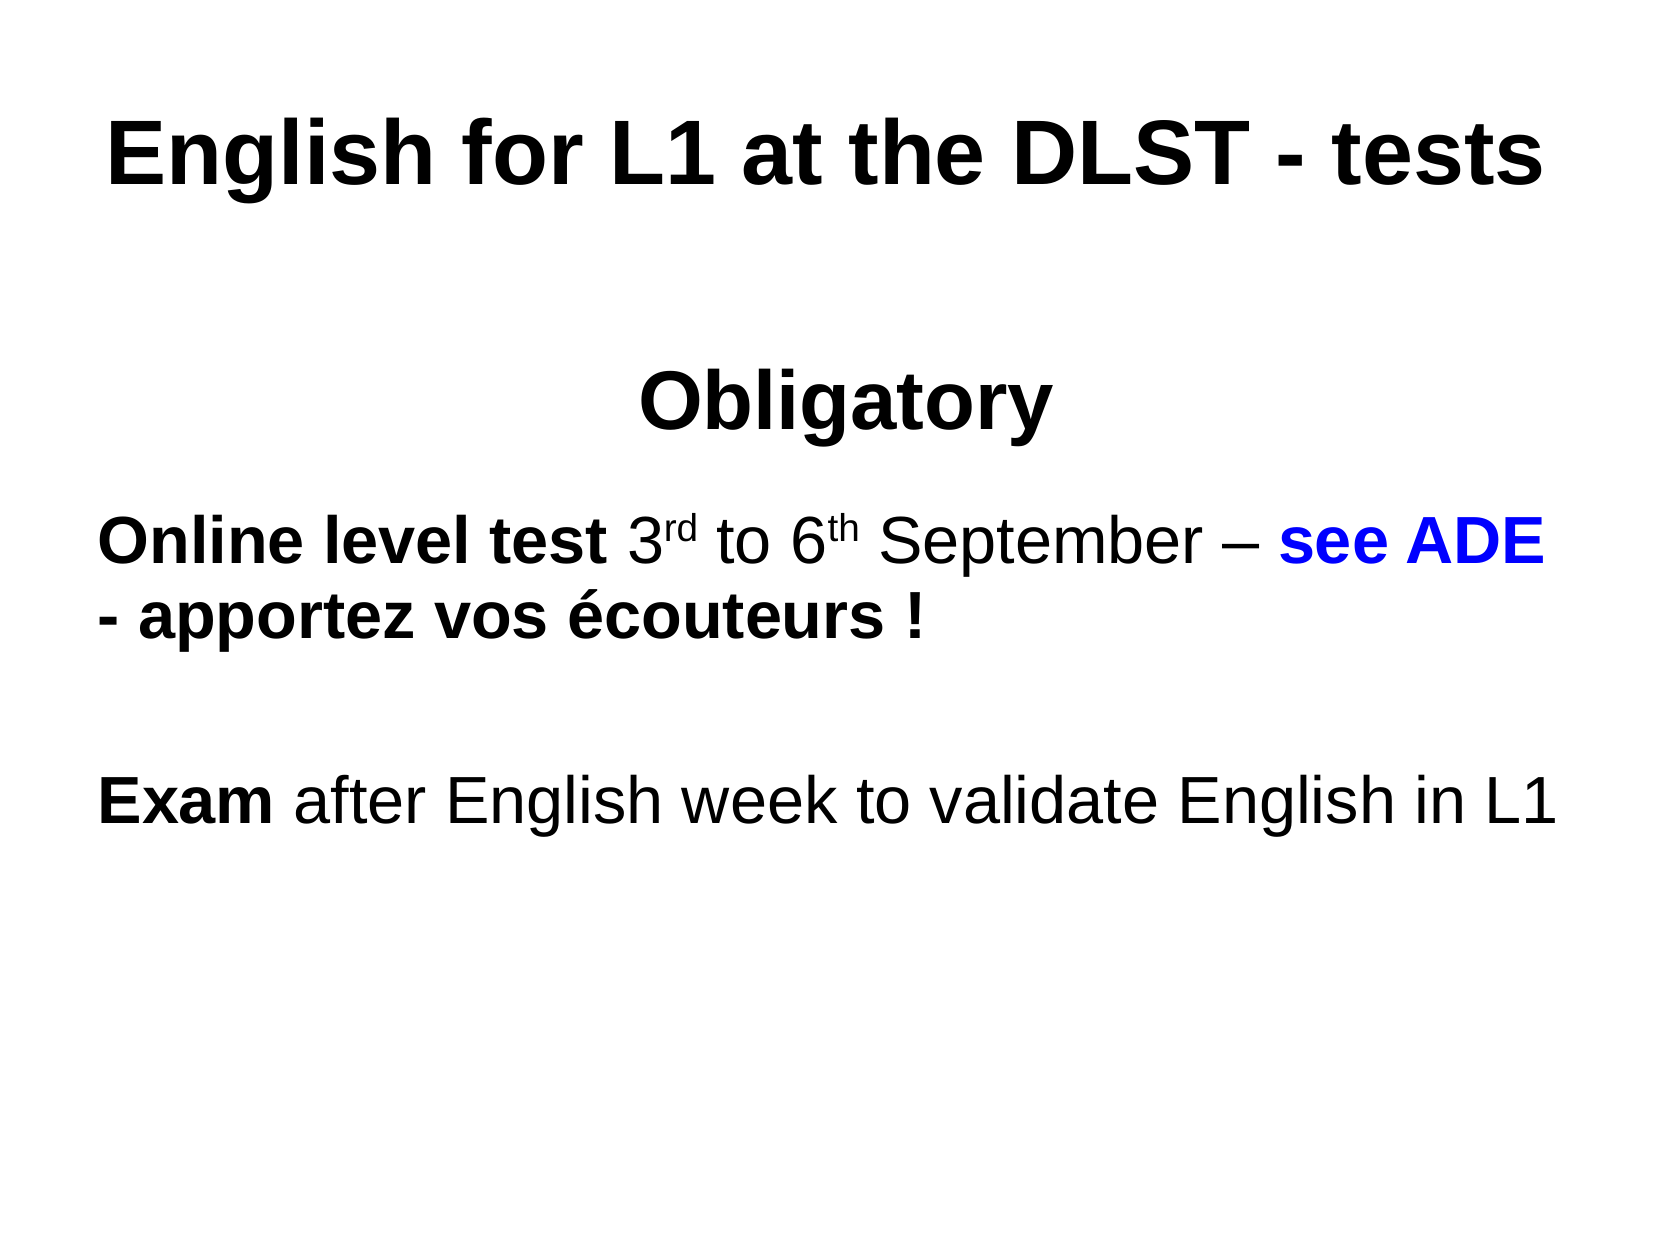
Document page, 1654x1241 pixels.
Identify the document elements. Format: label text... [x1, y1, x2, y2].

text_box Exam after English week to validate English in L1 [82, 755, 1575, 846]
text_box Online level test 3rd to 6th September – see ADE - apportez vos écouteurs ! [82, 496, 1562, 663]
title English for L1 at the DLST - tests [82, 49, 1571, 257]
text_box Obligatory [623, 347, 1070, 456]
